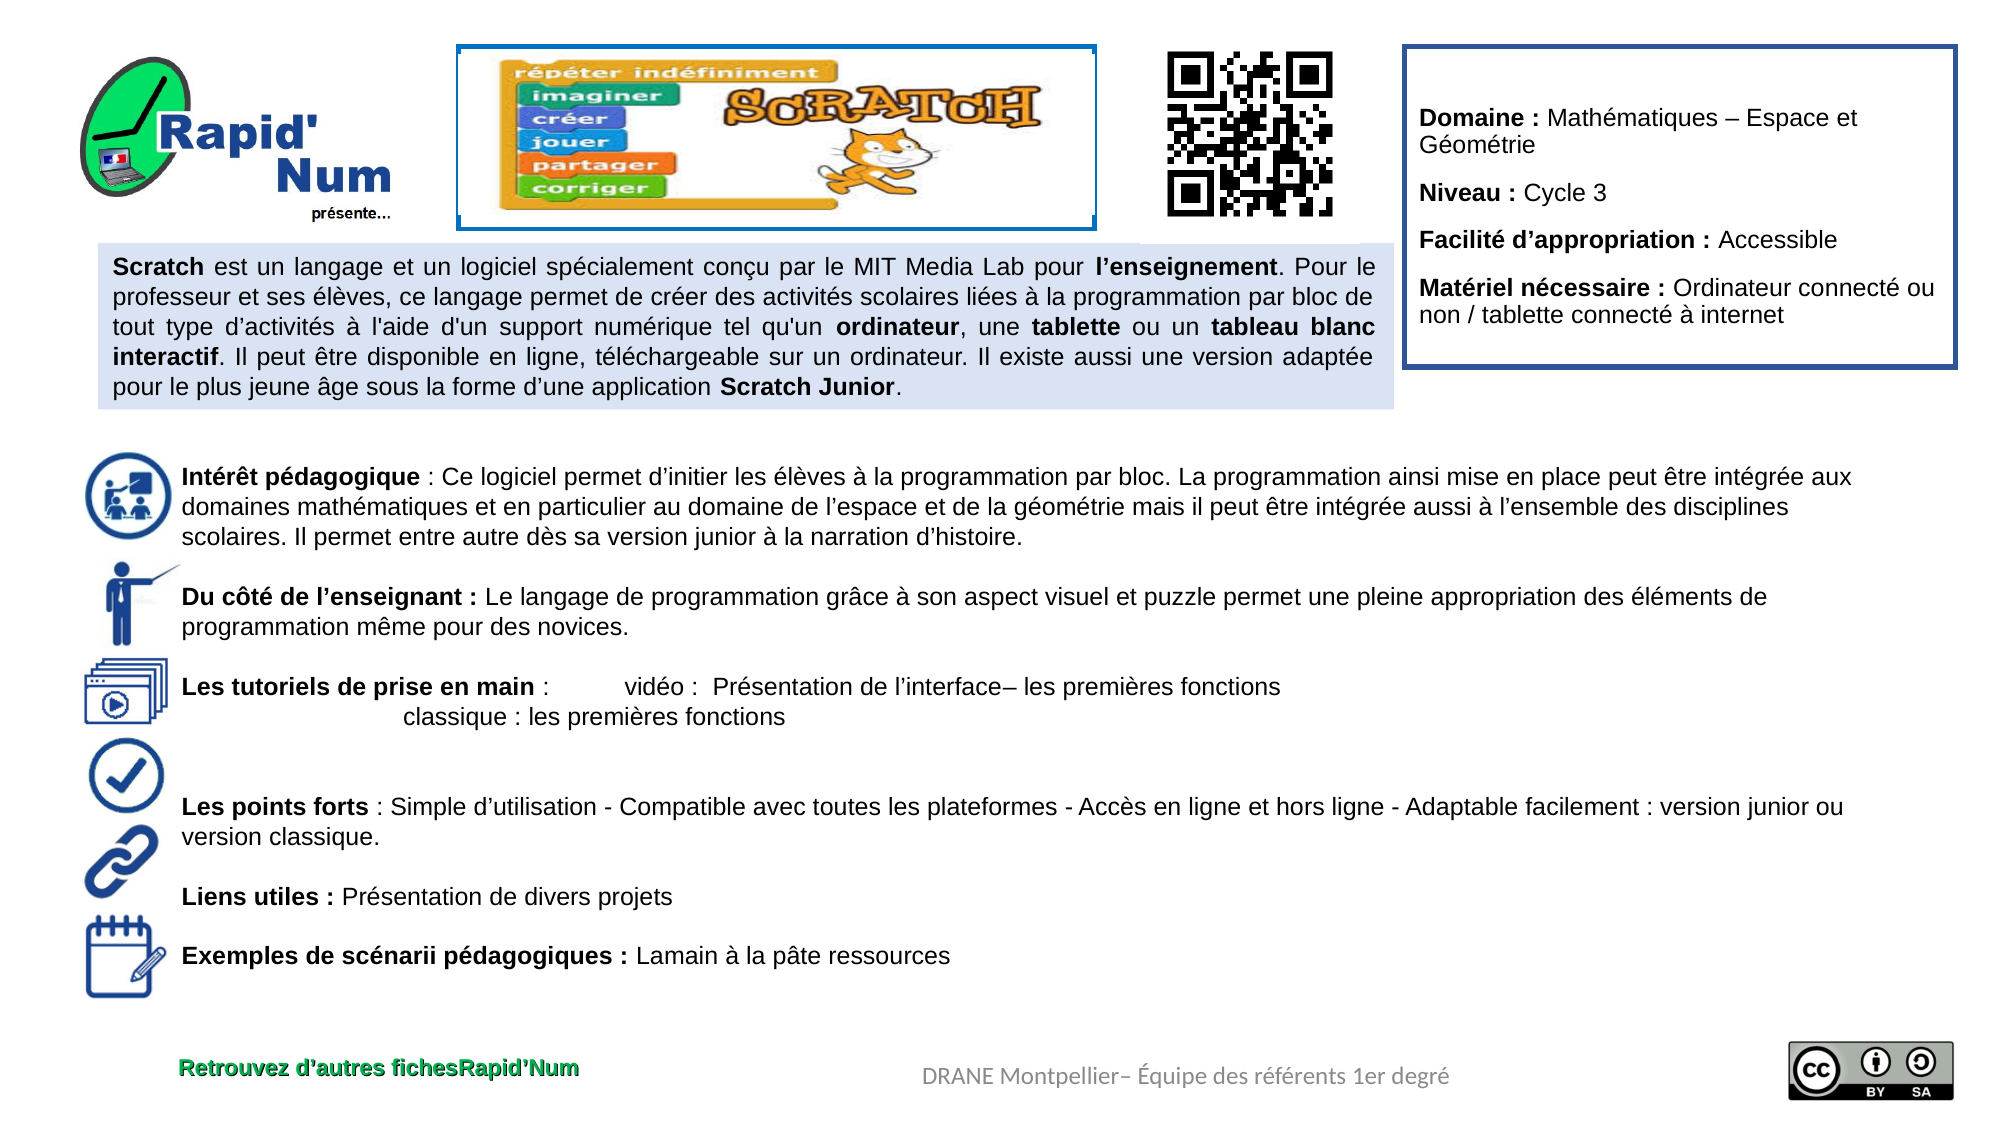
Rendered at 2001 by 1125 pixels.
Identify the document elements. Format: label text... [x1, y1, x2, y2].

picture [458, 54, 1095, 215]
text_box Intérêt pédagogique : Ce logiciel permet d’initier les élèves à la programmation par bloc. La programmation ainsi mise en place peut être intégrée aux domaines mathématiques et en particulier au domaine de l’espace et de la géométrie mais il peut être intégrée aussi à l’ensemble des disciplines scolaires. Il permet entre autre dès sa version junior à la narration d’histoire. Du côté de l’enseignant : Le langage de programmation grâce à son aspect visuel et puzzle permet une pleine appropriation des éléments de programmation même pour des novices. Les tutoriels de prise en main : vidéo : Présentation de l’interface– les premières fonctions classique : les premières fonctions Les points forts : Simple d’utilisation - Compatible avec toutes les plateformes - Accès en ligne et hors ligne - Adaptable facilement : version junior ou version classique. Liens utiles : Présentation de divers projets Exemples de scénarii pédagogiques : Lamain à la pâte ressources [166, 453, 1916, 1014]
text_box DRANE Montpellier– Équipe des référents 1er degré [622, 1044, 1751, 1105]
picture [83, 450, 174, 542]
picture [77, 558, 182, 818]
text_box Retrouvez d’autres fichesRapid’Num [163, 1045, 622, 1089]
picture [1140, 24, 1360, 244]
text_box Scratch est un langage et un logiciel spécialement conçu par le MIT Media Lab pour l’enseignement. Pour le professeur et ses élèves, ce langage permet de créer des activités scolaires liées à la programmation par bloc de tout type d’activités à l'aide d'un support numérique tel qu'un ordinateur, une tablette ou un tableau blanc interactif. Il peut être disponible en ligne, téléchargeable sur un ordinateur. Il existe aussi une version adaptée pour le plus jeune âge sous la forme d’une application Scratch Junior. [97, 242, 1394, 410]
subtitle Domaine : Mathématiques – Espace et Géométrie Niveau : Cycle 3 Facilité d’appropriation : Accessible Matériel nécessaire : Ordinateur connecté ou non / tablette connecté à internet [1404, 46, 1956, 367]
picture [64, 45, 411, 232]
picture [1781, 1037, 1956, 1105]
picture [78, 911, 171, 1003]
picture [79, 819, 164, 904]
